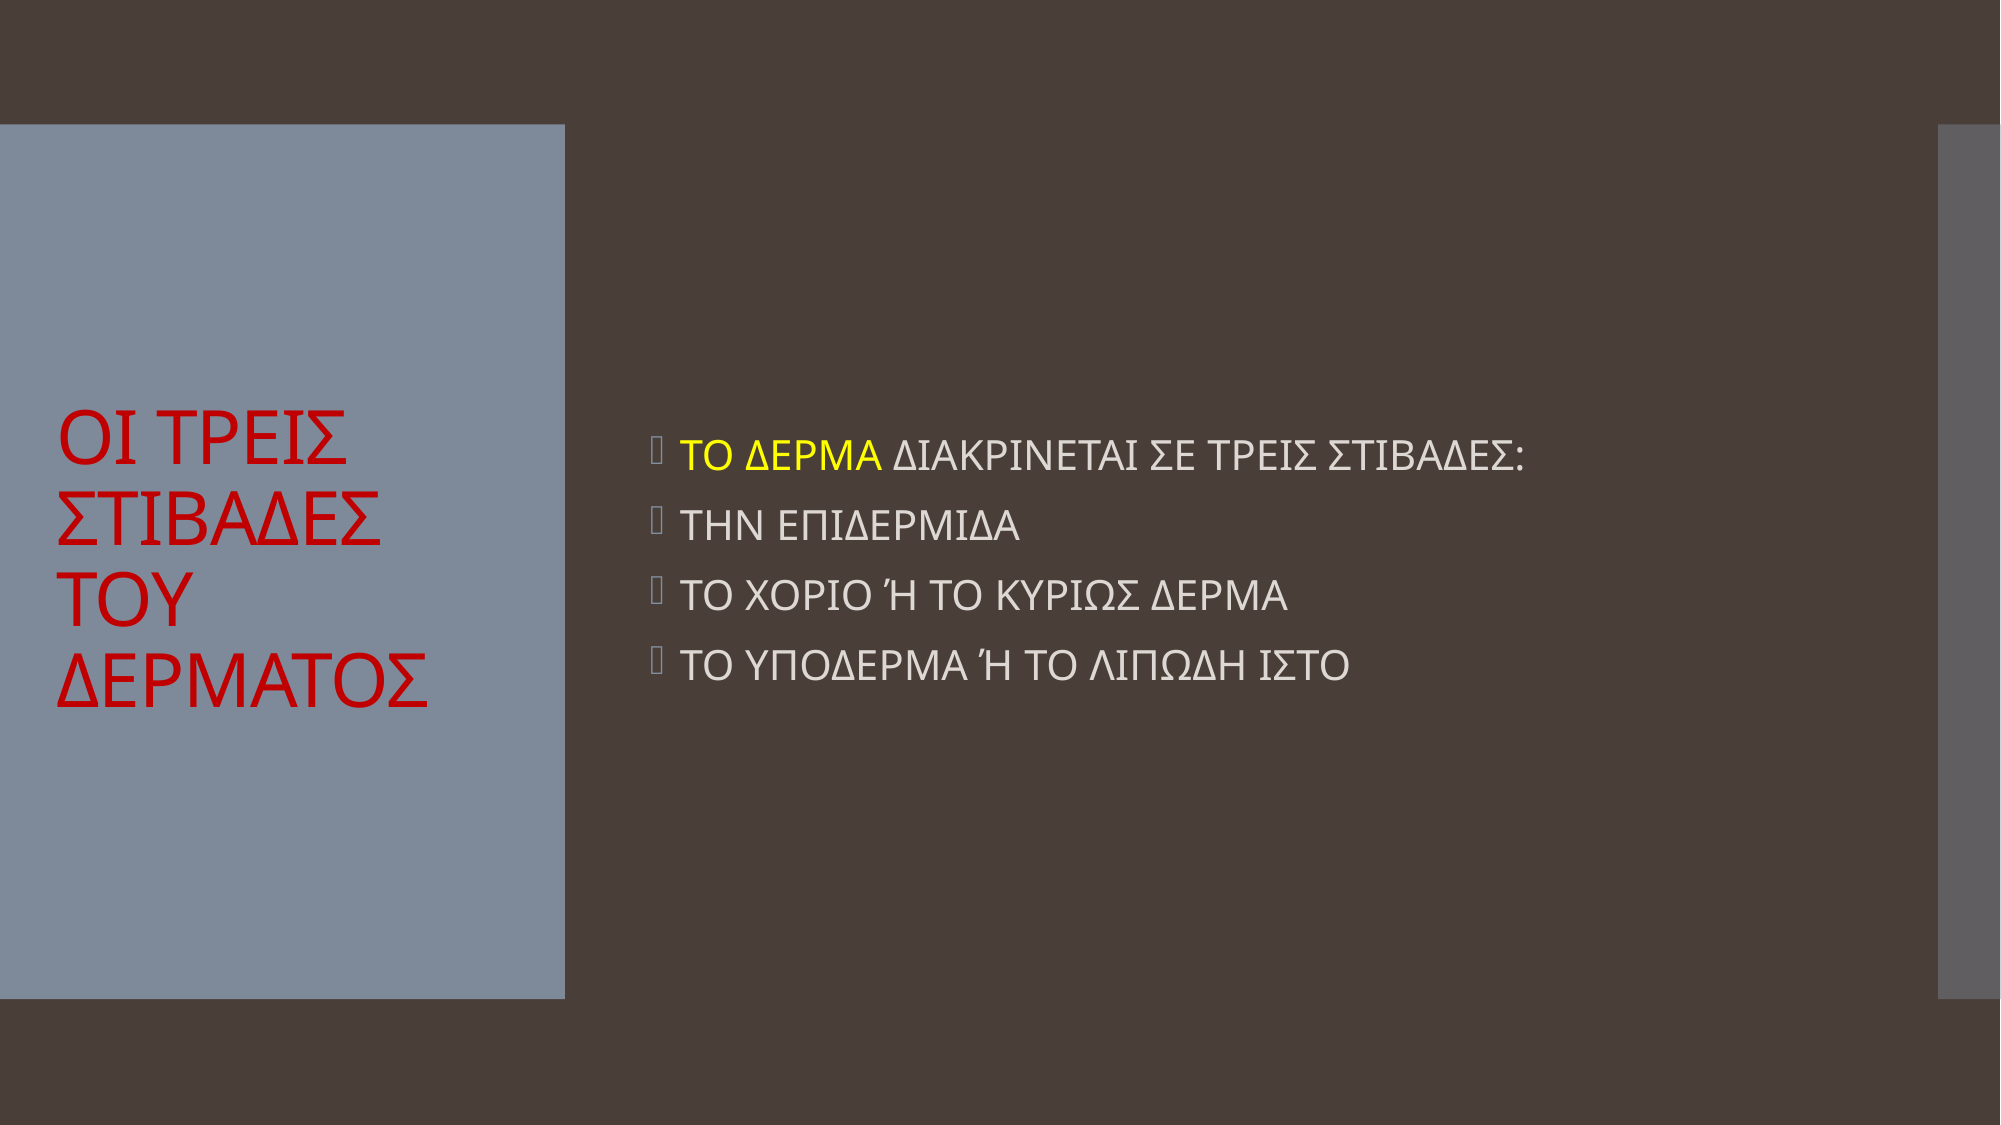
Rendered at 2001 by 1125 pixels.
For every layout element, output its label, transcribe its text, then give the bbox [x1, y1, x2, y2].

title ΟΙ ΤΡΕΙΣ ΣΤΙΒΑΔΕΣ ΤΟΥ ΔΕΡΜΑΤΟΣ [41, 184, 526, 940]
list ΤΟ ΔΕΡΜΑ ΔΙΑΚΡΙΝΕΤΑΙ ΣΕ ΤΡΕΙΣ ΣΤΙΒΑΔΕΣ: ΤΗΝ ΕΠΙΔΕΡΜΙΔΑ ΤΟ ΧΟΡΙΟ Ή ΤΟ ΚΥΡΙΩΣ ΔΕΡΜΑ ΤΟ ΥΠΟΔΕΡΜΑ Ή ΤΟ ΛΙΠΩΔΗ ΙΣΤΟ [634, 141, 1835, 982]
